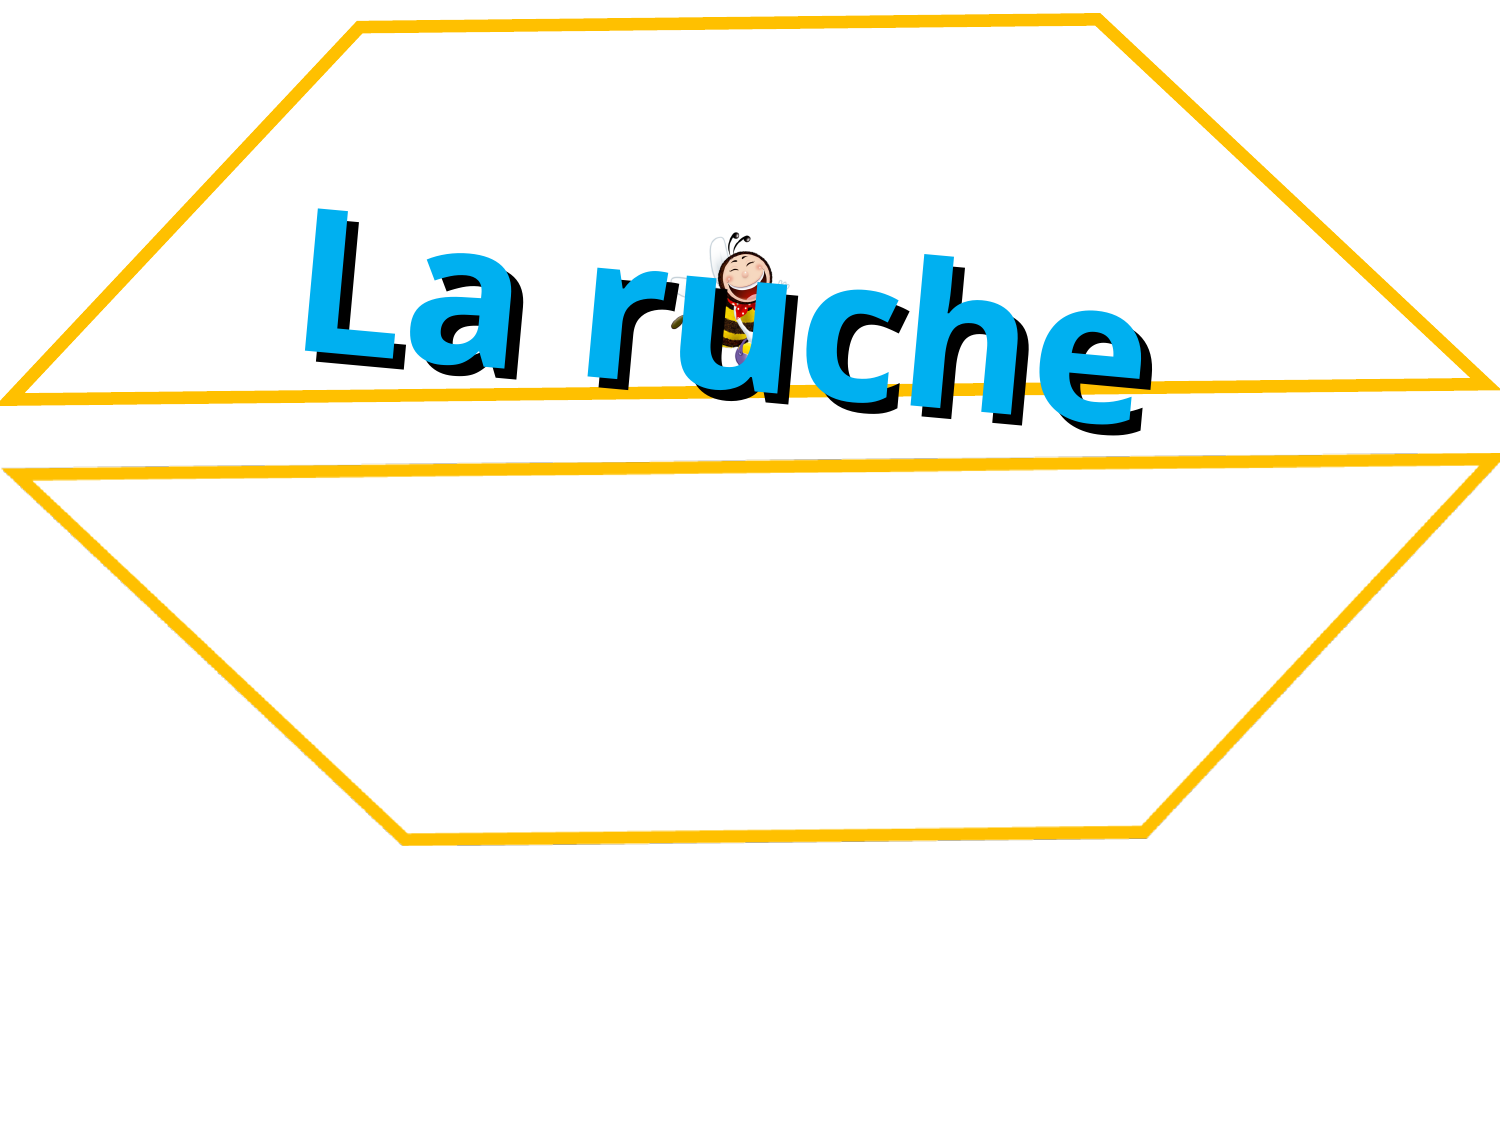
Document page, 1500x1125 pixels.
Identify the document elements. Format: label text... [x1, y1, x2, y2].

text_box La ruche [268, 141, 1179, 478]
text_box [9, 19, 1487, 400]
picture [0, 452, 1500, 846]
